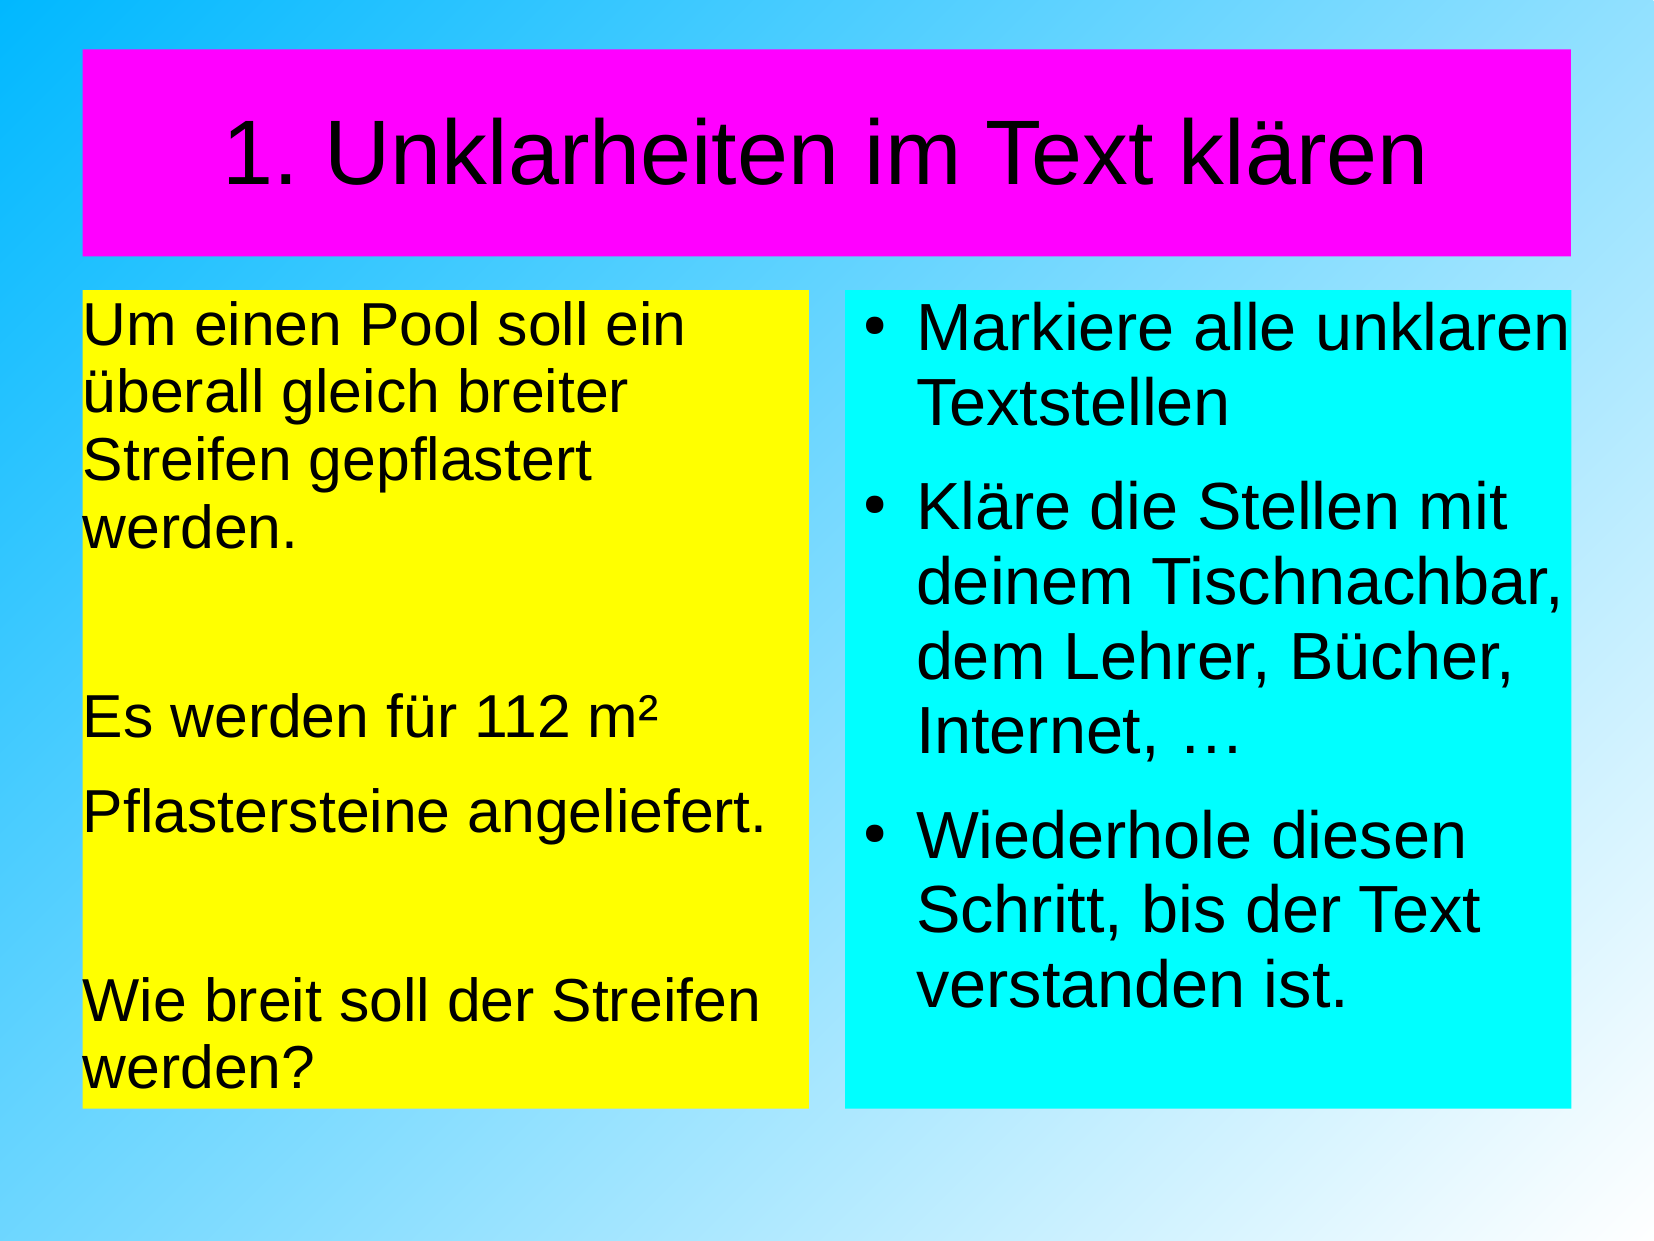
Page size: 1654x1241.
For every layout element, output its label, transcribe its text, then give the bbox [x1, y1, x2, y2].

title 1. Unklarheiten im Text klären [82, 49, 1571, 257]
list Um einen Pool soll ein überall gleich breiter Streifen gepflastert werden. Es werden für 112 m² Pflastersteine angeliefert. Wie breit soll der Streifen werden? [82, 290, 809, 1109]
list Markiere alle unklaren Textstellen Kläre die Stellen mit deinem Tischnachbar, dem Lehrer, Bücher, Internet, … Wiederhole diesen Schritt, bis der Text verstanden ist. [845, 290, 1572, 1109]
